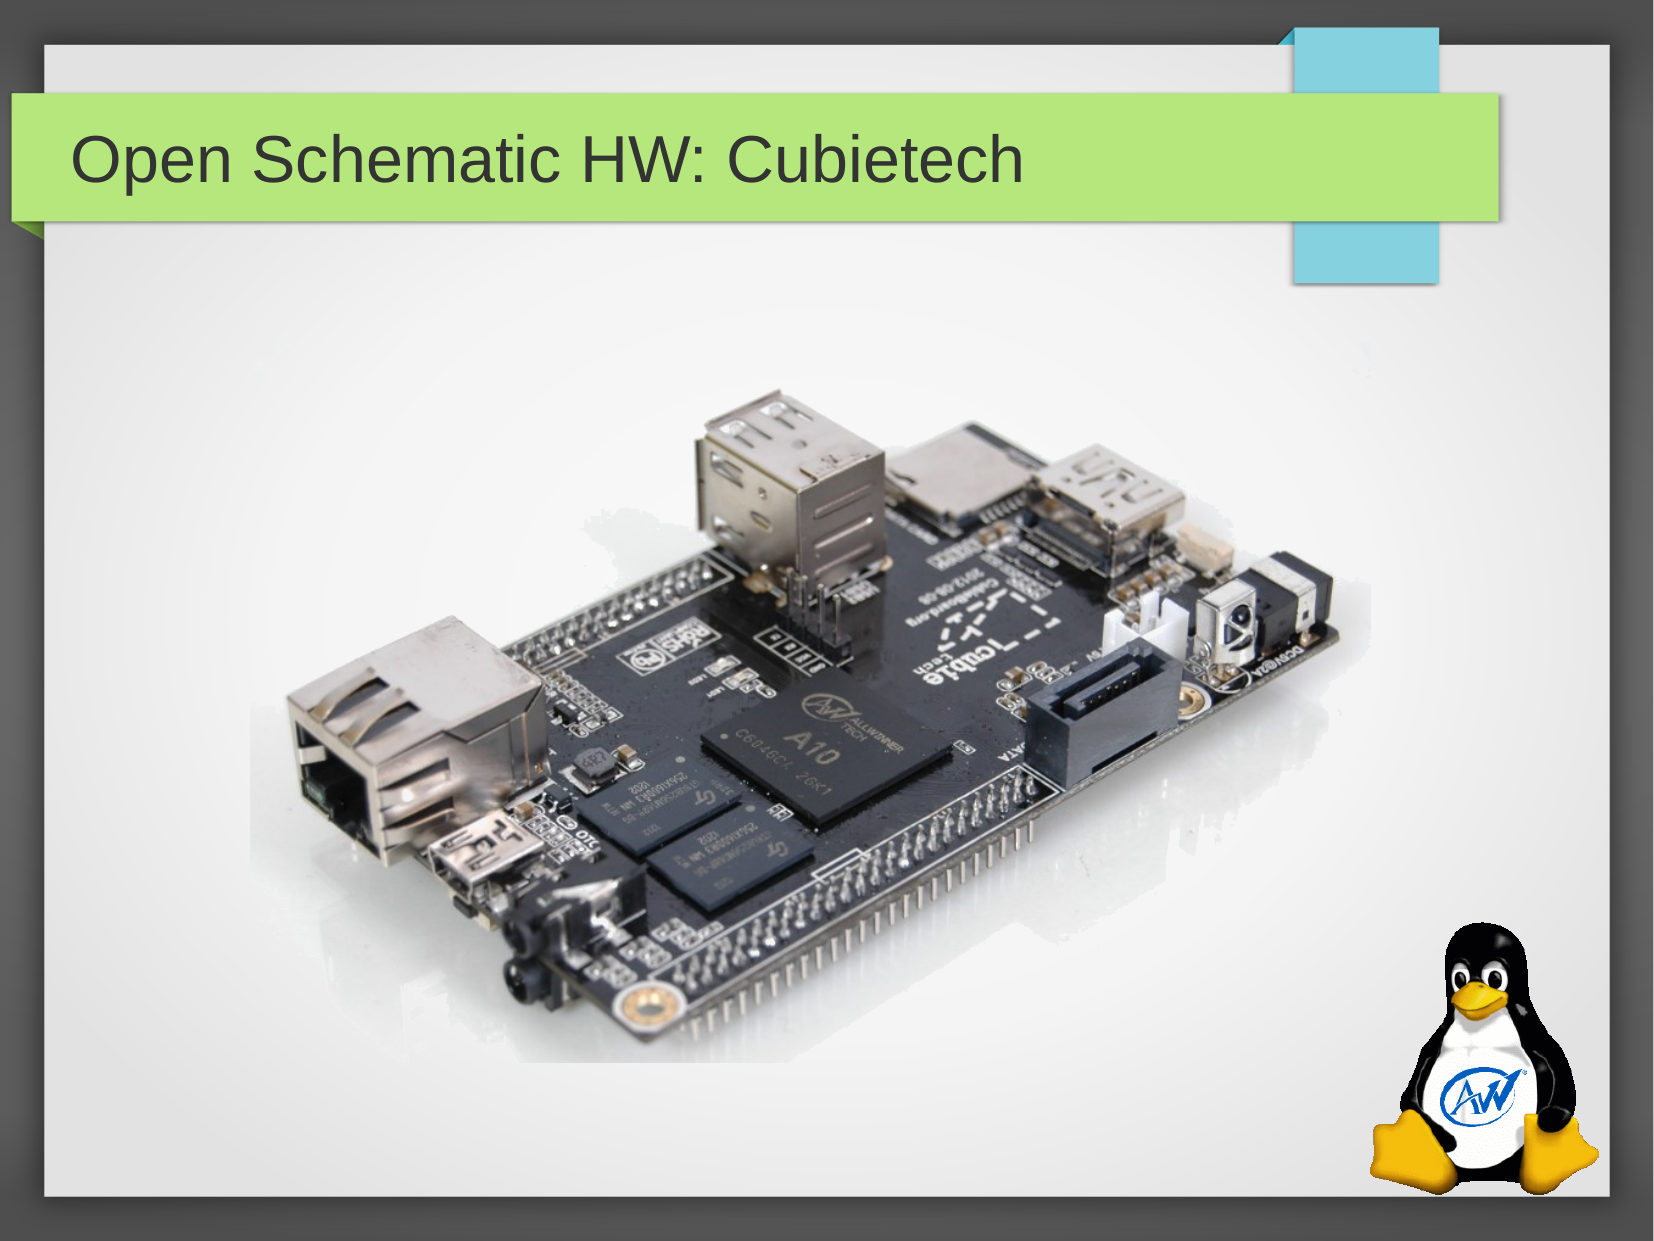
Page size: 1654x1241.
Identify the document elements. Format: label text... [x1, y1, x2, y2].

picture [0, 0, 1654, 1241]
title Open Schematic HW: Cubietech [70, 106, 1229, 213]
